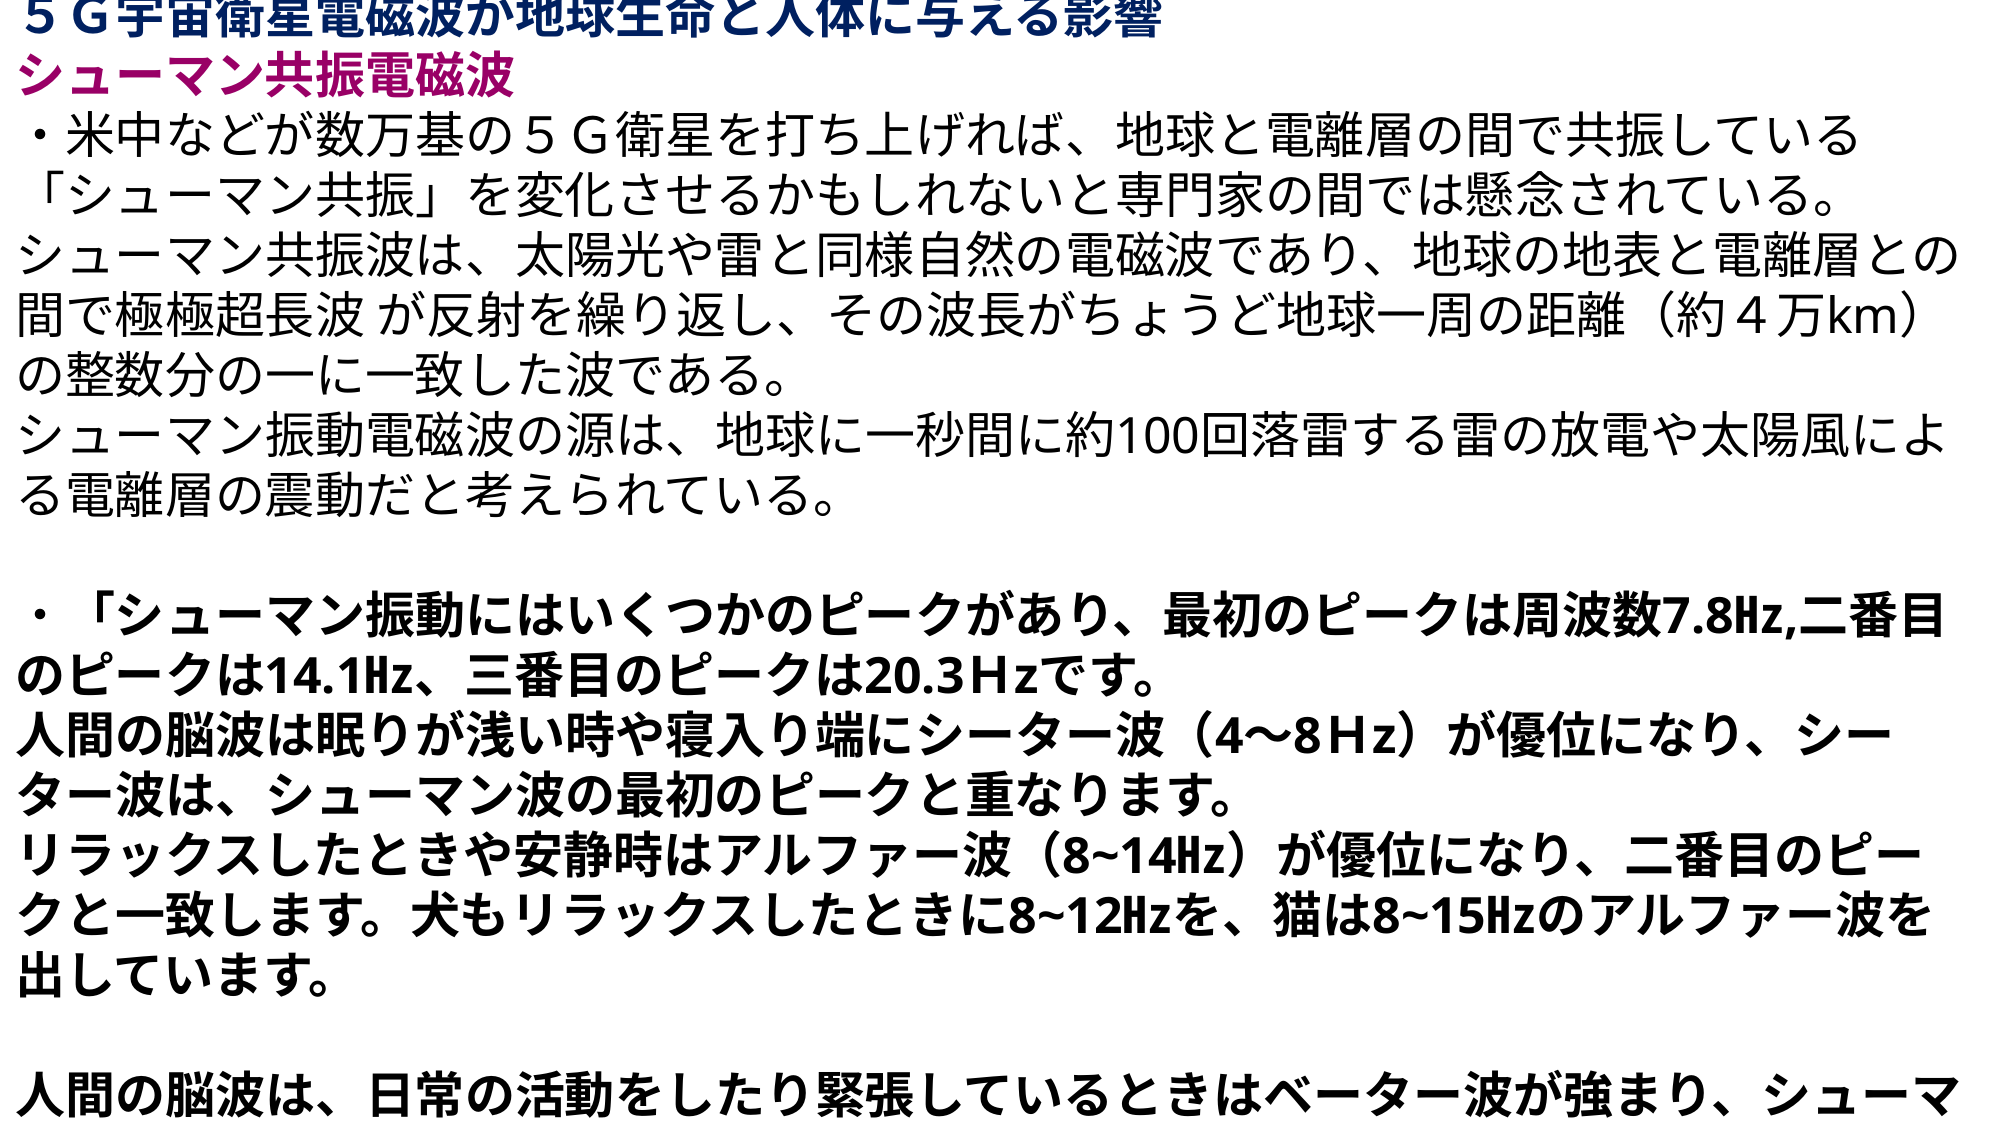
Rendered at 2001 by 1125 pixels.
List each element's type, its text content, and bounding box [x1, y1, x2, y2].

text_box ５Ｇ宇宙衛星電磁波が地球生命と人体に与える影響 シューマン共振電磁波 ・米中などが数万基の５Ｇ衛星を打ち上げれば、地球と電離層の間で共振している「シューマン共振」を変化させるかもしれないと専門家の間では懸念されている。 シューマン共振波は、太陽光や雷と同様自然の電磁波であり、地球の地表と電離層との間で極極超長波 が反射を繰り返し、その波長がちょうど地球一周の距離（約４万km）の整数分の一に一致した波である。 シューマン振動電磁波の源は、地球に一秒間に約100回落雷する雷の放電や太陽風による電離層の震動だと考えられている。 ・「シューマン振動にはいくつかのピークがあり、最初のピークは周波数7.8㎐,二番目のピークは14.1㎐、三番目のピークは20.3Ｈzです。 人間の脳波は眠りが浅い時や寝入り端にシーター波（4～8Ｈz）が優位になり、シーター波は、シューマン波の最初のピークと重なります。 リラックスしたときや安静時はアルファー波（8~14㎐）が優位になり、二番目のピークと一致します。犬もリラックスしたときに8~12㎐を、猫は8~15㎐のアルファー波を出しています。 人間の脳波は、日常の活動をしたり緊張しているときはベーター波が強まり、シューマン振動の三番目のピークと重なります。」（緑風出版、加藤やすこ著「５Ｇクライシス」ｐ１０８） [0, 0, 1987, 1125]
